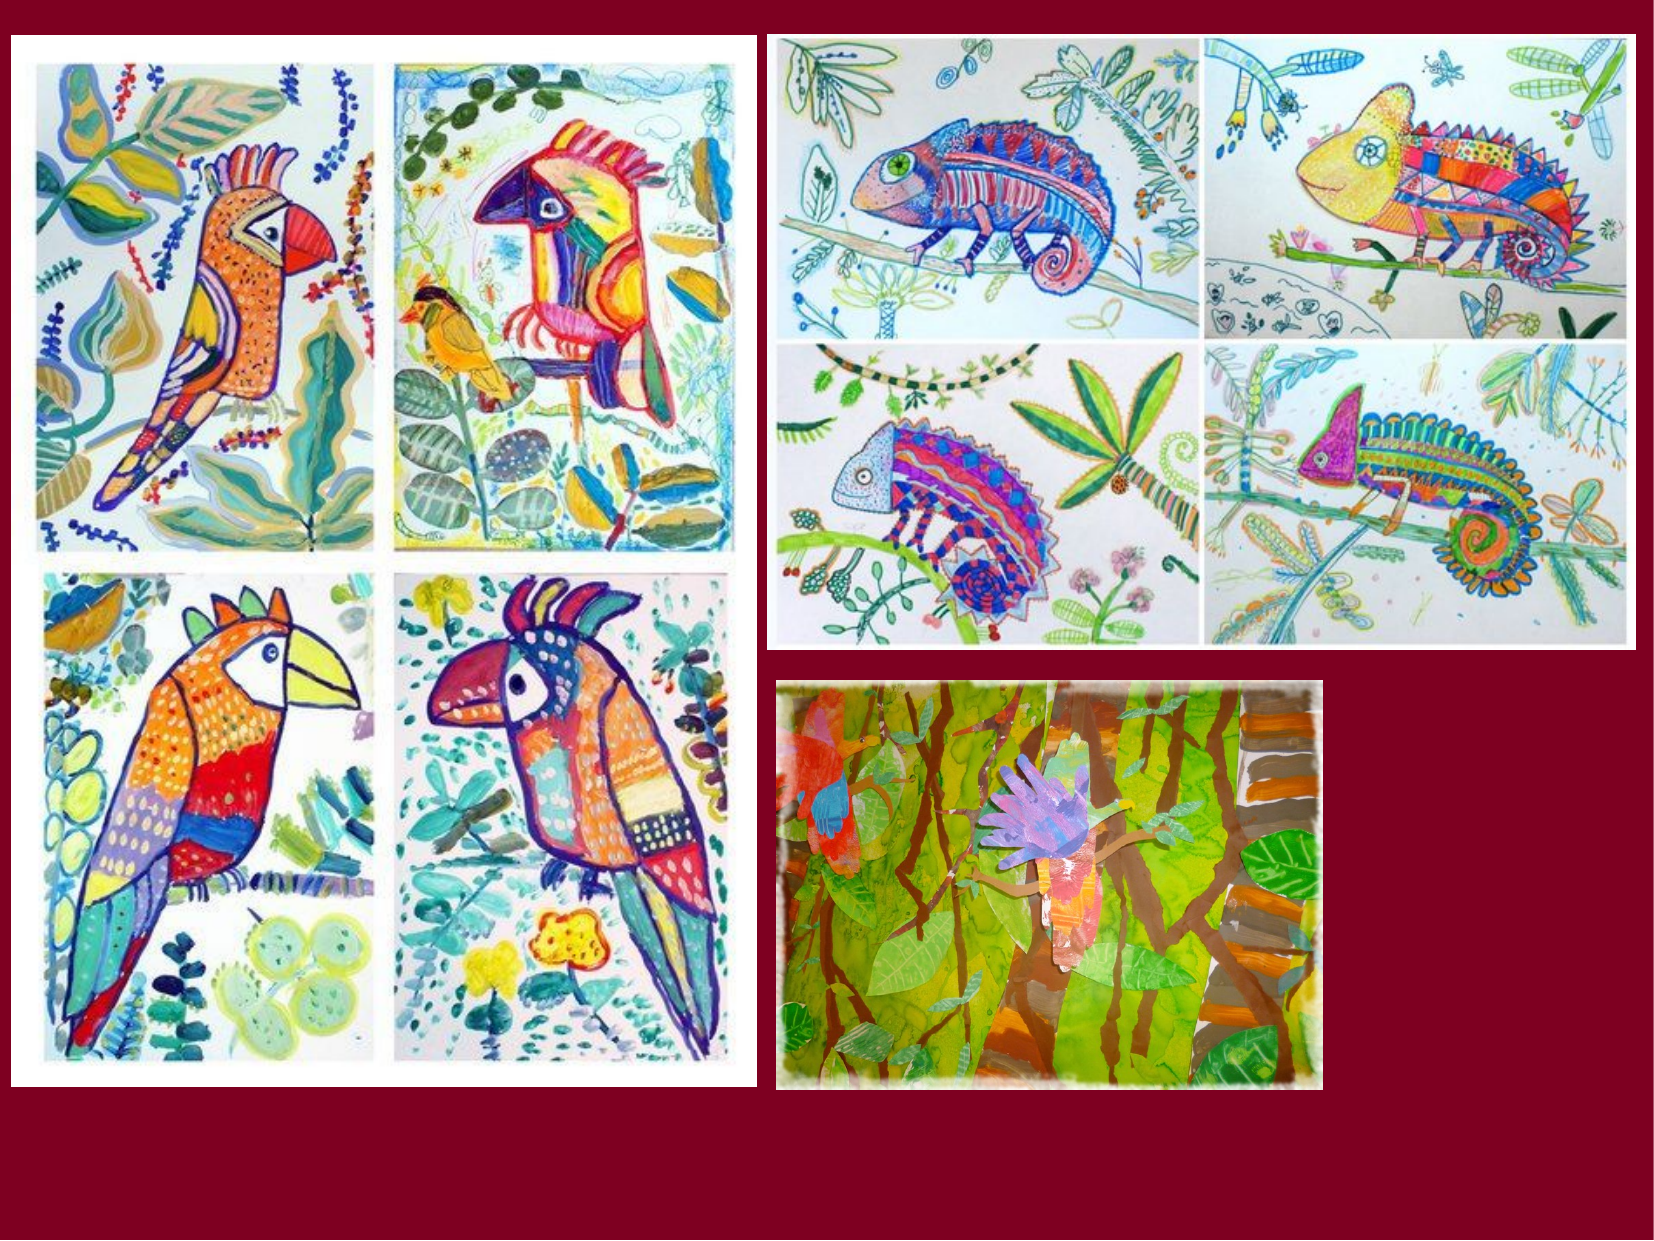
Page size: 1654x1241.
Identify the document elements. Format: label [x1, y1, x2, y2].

picture [11, 35, 757, 1087]
picture [776, 680, 1323, 1090]
picture [767, 34, 1636, 650]
